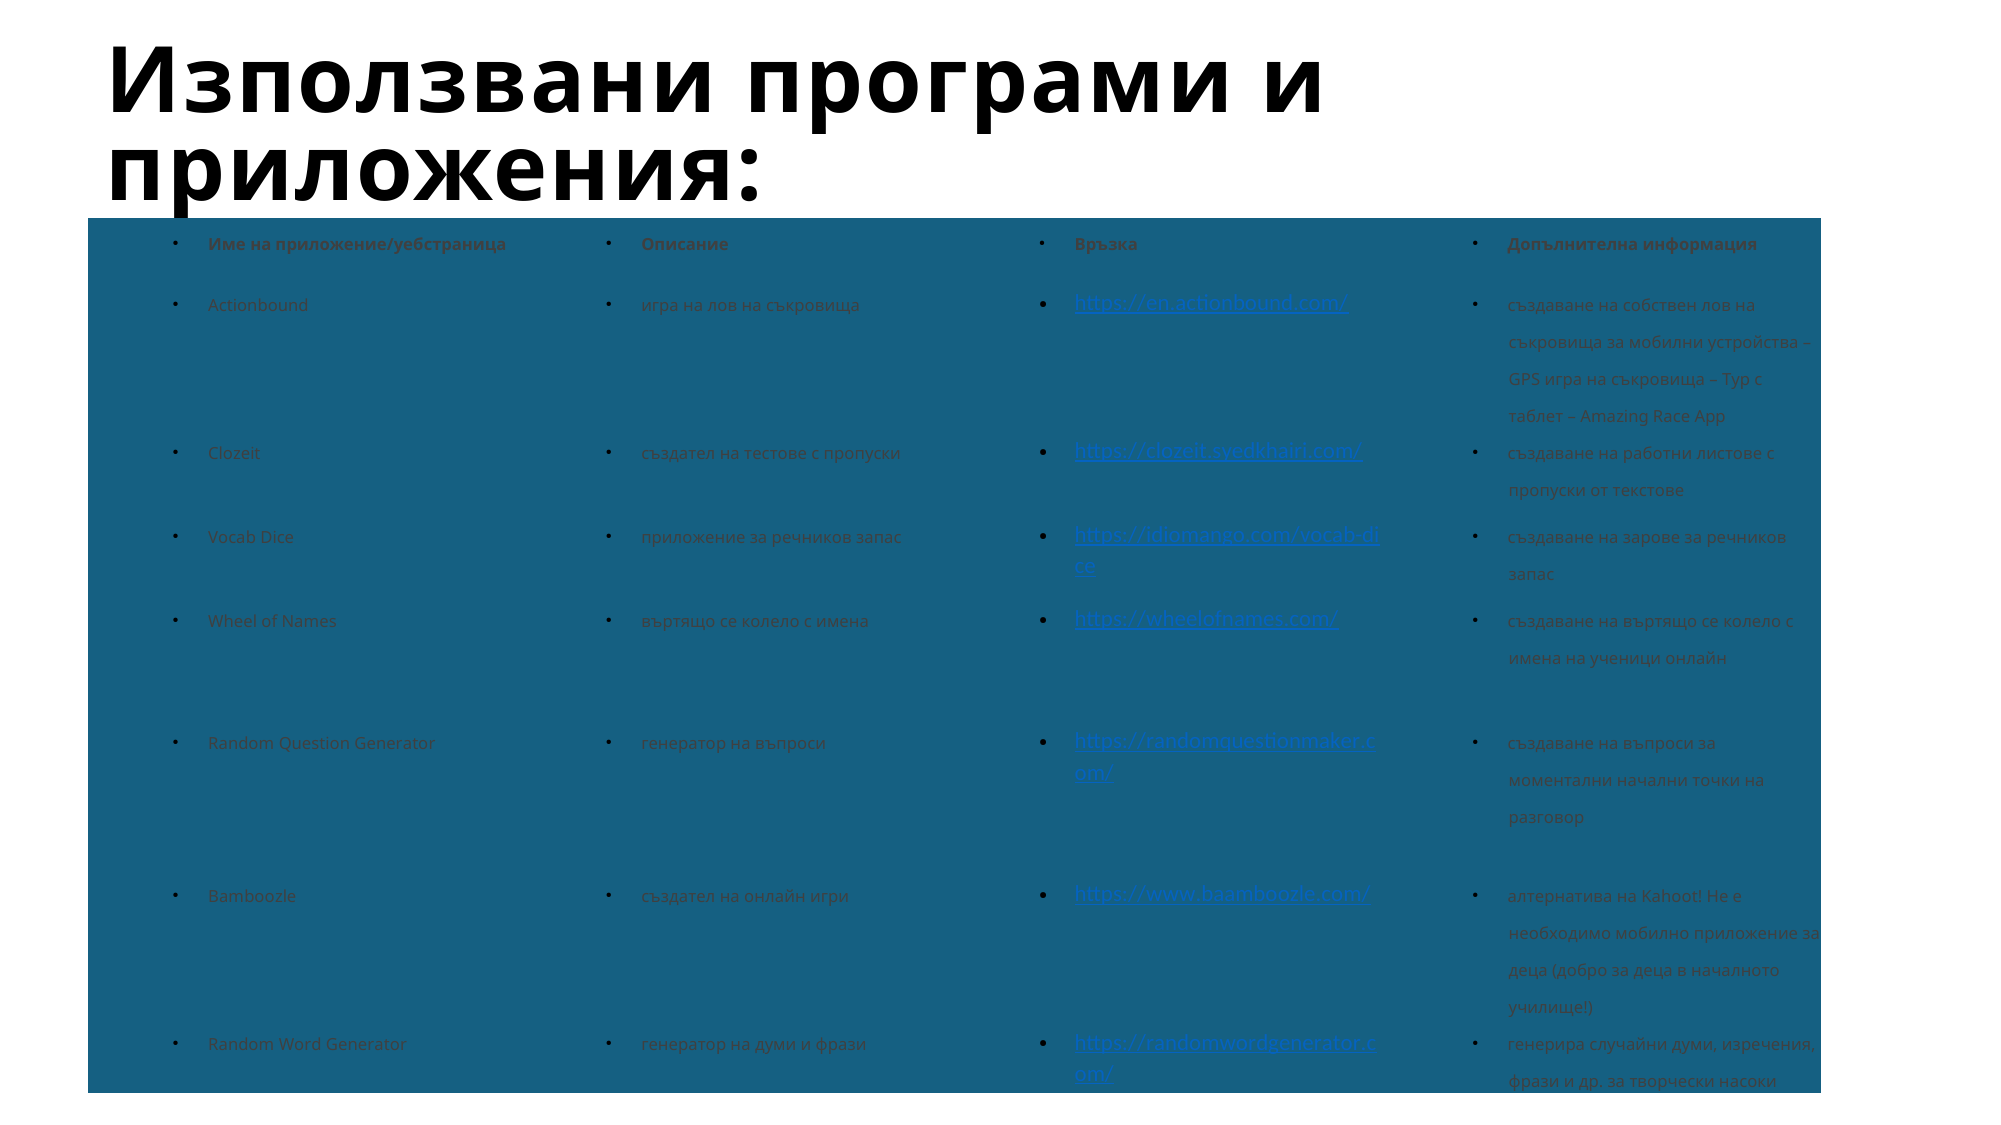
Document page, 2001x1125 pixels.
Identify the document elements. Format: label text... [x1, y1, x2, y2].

table_cell създател на тестове с пропуски [521, 428, 955, 512]
table_cell генерира случайни думи, изречения, фрази и др. за творчески насоки [1388, 1019, 1821, 1093]
table_cell Random Word Generator [88, 1019, 521, 1093]
table_cell въртящо се колело с имена [521, 596, 955, 718]
table_cell създател на онлайн игри [521, 871, 955, 1019]
title Използвани програми и приложения: [105, 23, 1906, 219]
table_cell създаване на собствен лов на съкровища за мобилни устройства – GPS игра на съкровища – Тур с таблет – Amazing Race App [1388, 279, 1821, 428]
table_cell създаване на зарове за речников запас [1388, 512, 1821, 596]
table_cell https://clozeit.syedkhairi.com/ [955, 428, 1388, 512]
table_cell създаване на работни листове с пропуски от текстове [1388, 428, 1821, 512]
table_cell генератор на думи и фрази [521, 1019, 955, 1093]
table_cell Random Question Generator [88, 718, 521, 871]
table_cell Bamboozle [88, 871, 521, 1019]
table_cell Actionbound [88, 279, 521, 428]
table_cell https://wheelofnames.com/ [955, 596, 1388, 718]
table_header Допълнителна информация [1388, 218, 1821, 279]
table_cell генератор на въпроси [521, 718, 955, 871]
table_cell https://www.baamboozle.com/ [955, 871, 1388, 1019]
table_cell https://randomwordgenerator.com/ [955, 1019, 1388, 1093]
table_cell създаване на въртящо се колело с имена на ученици онлайн [1388, 596, 1821, 718]
table_cell алтернатива на Kahoot! Не е необходимо мобилно приложение за деца (добро за деца в началното училище!) [1388, 871, 1821, 1019]
table_cell игра на лов на съкровища [521, 279, 955, 428]
table_header Описание [521, 218, 955, 279]
table_cell създаване на въпроси за моментални начални точки на разговор [1388, 718, 1821, 871]
table_cell https://en.actionbound.com/ [955, 279, 1388, 428]
table_cell https://randomquestionmaker.com/ [955, 718, 1388, 871]
table_cell https://idiomango.com/vocab-dice [955, 512, 1388, 596]
table_cell Vocab Dice [88, 512, 521, 596]
table_cell Clozeit [88, 428, 521, 512]
table_cell приложение за речников запас [521, 512, 955, 596]
table_header Връзка [955, 218, 1388, 279]
table_cell Wheel of Names [88, 596, 521, 718]
table_header Име на приложение/уебстраница [88, 218, 521, 279]
